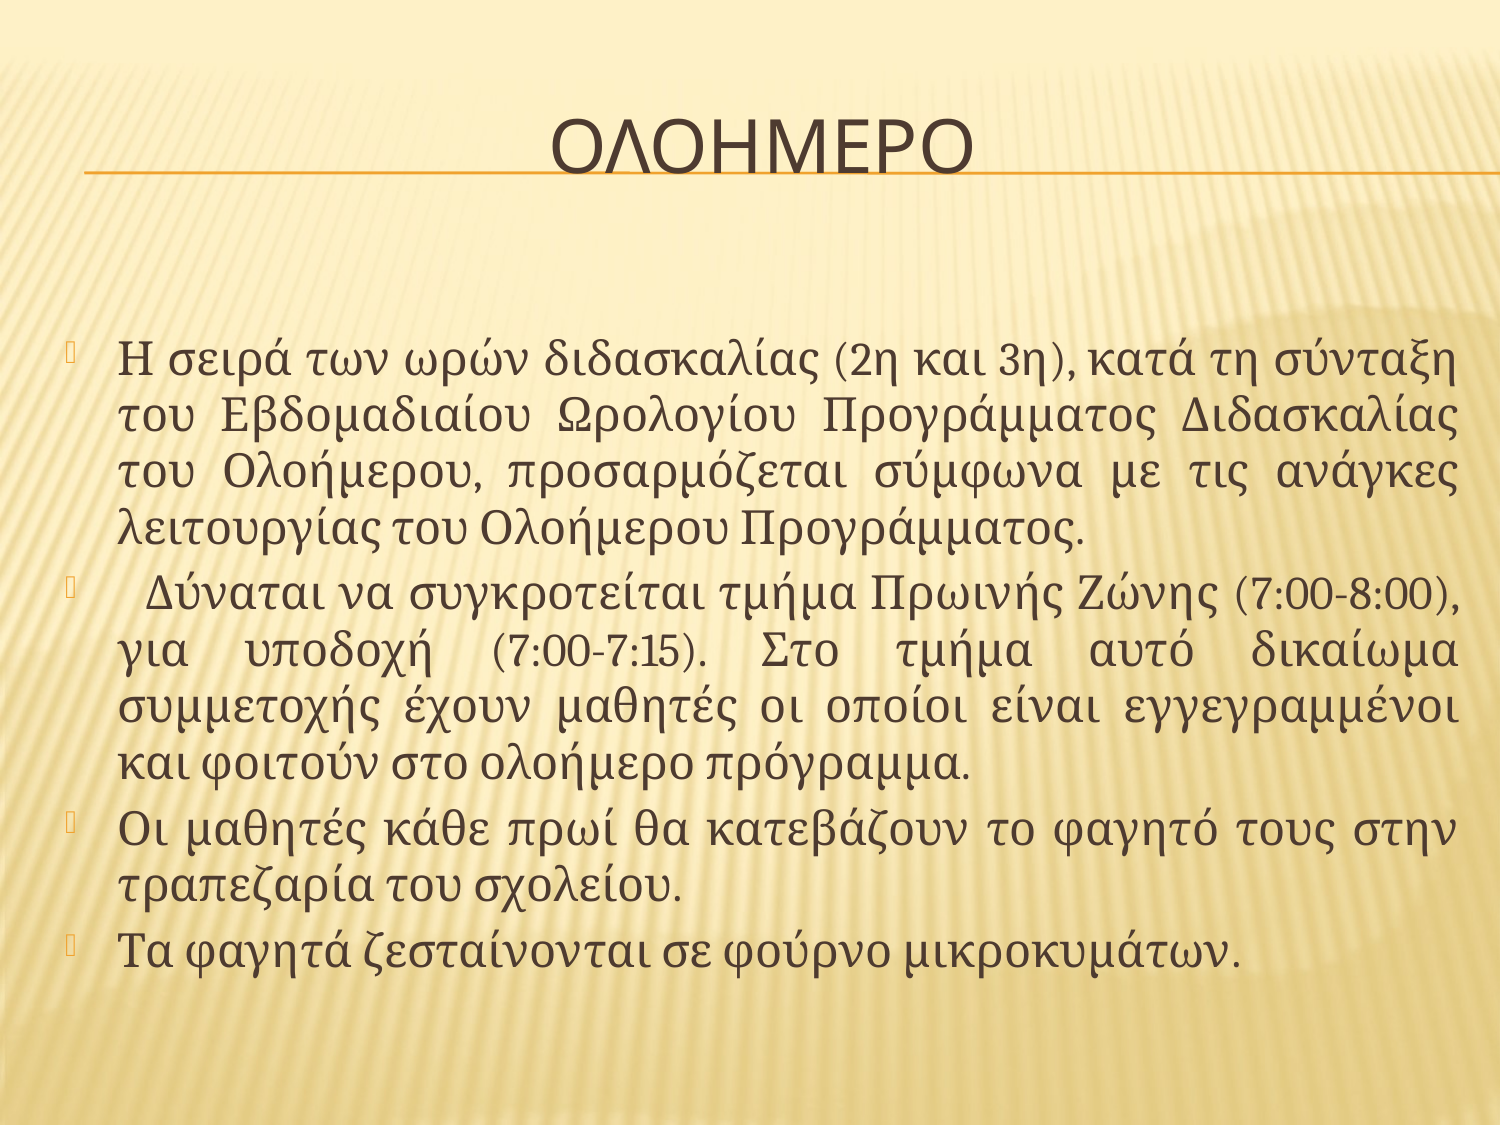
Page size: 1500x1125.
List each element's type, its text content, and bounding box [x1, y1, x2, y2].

picture [0, 0, 1500, 1125]
list Η σειρά των ωρών διδασκαλίας (2η και 3η), κατά τη σύνταξη του Εβδομαδιαίου Ωρολογίου Προγράμματος Διδασκαλίας του Ολοήμερου, προσαρμόζεται σύμφωνα με τις ανάγκες λειτουργίας του Ολοήμερου Προγράμματος. Δύναται να συγκροτείται τμήμα Πρωινής Ζώνης (7:00-8:00), για υποδοχή (7:00-7:15). Στο τμήμα αυτό δικαίωμα συμμετοχής έχουν μαθητές οι οποίοι είναι εγγεγραμμένοι και φοιτούν στο ολοήμερο πρόγραμμα. Οι μαθητές κάθε πρωί θα κατεβάζουν το φαγητό τους στην τραπεζαρία του σχολείου. Τα φαγητά ζεσταίνονται σε φούρνο μικροκυμάτων. [50, 254, 1475, 998]
title ολοημερο [50, 75, 1475, 213]
